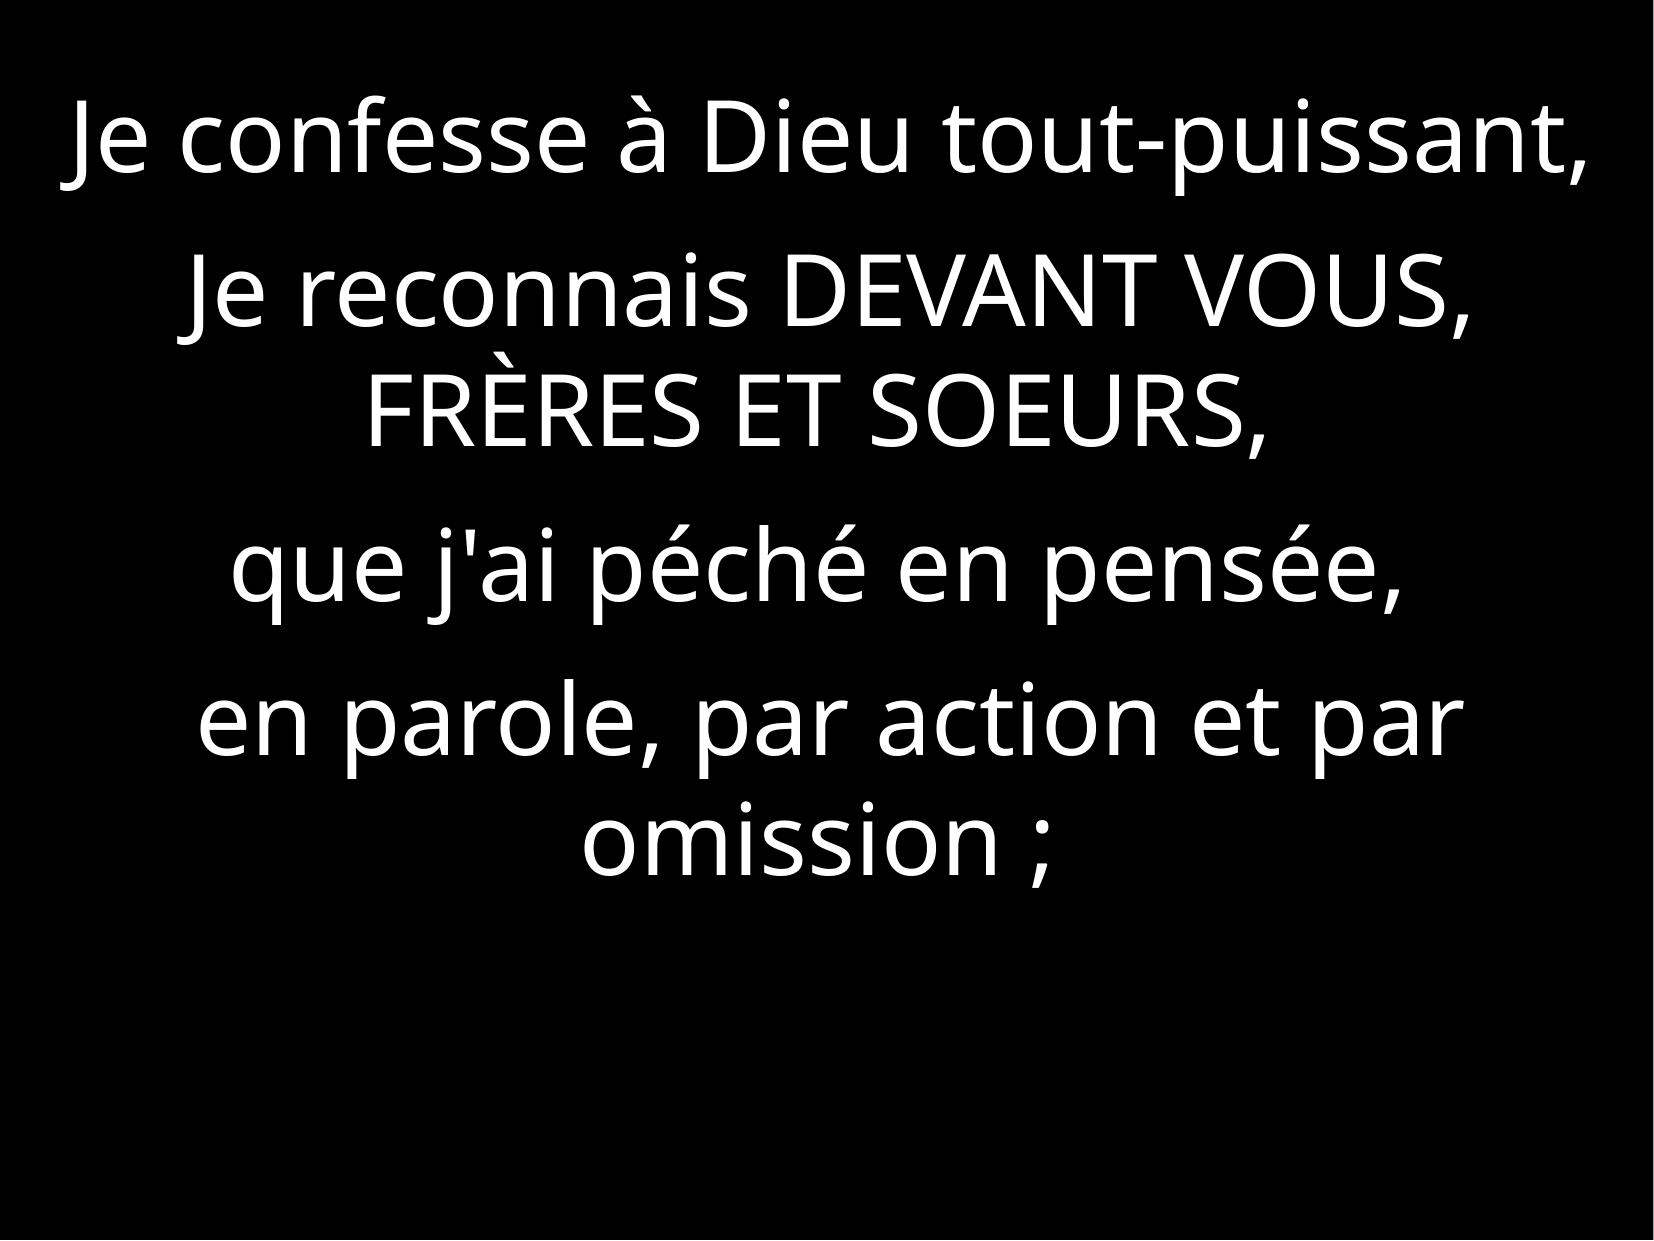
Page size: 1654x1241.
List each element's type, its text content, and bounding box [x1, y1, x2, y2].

text_box Je confesse à Dieu tout-puissant, Je reconnais DEVANT VOUS, FRÈRES ET SOEURS, que j'ai péché en pensée, en parole, par action et par omission ; [9, 65, 1654, 1074]
